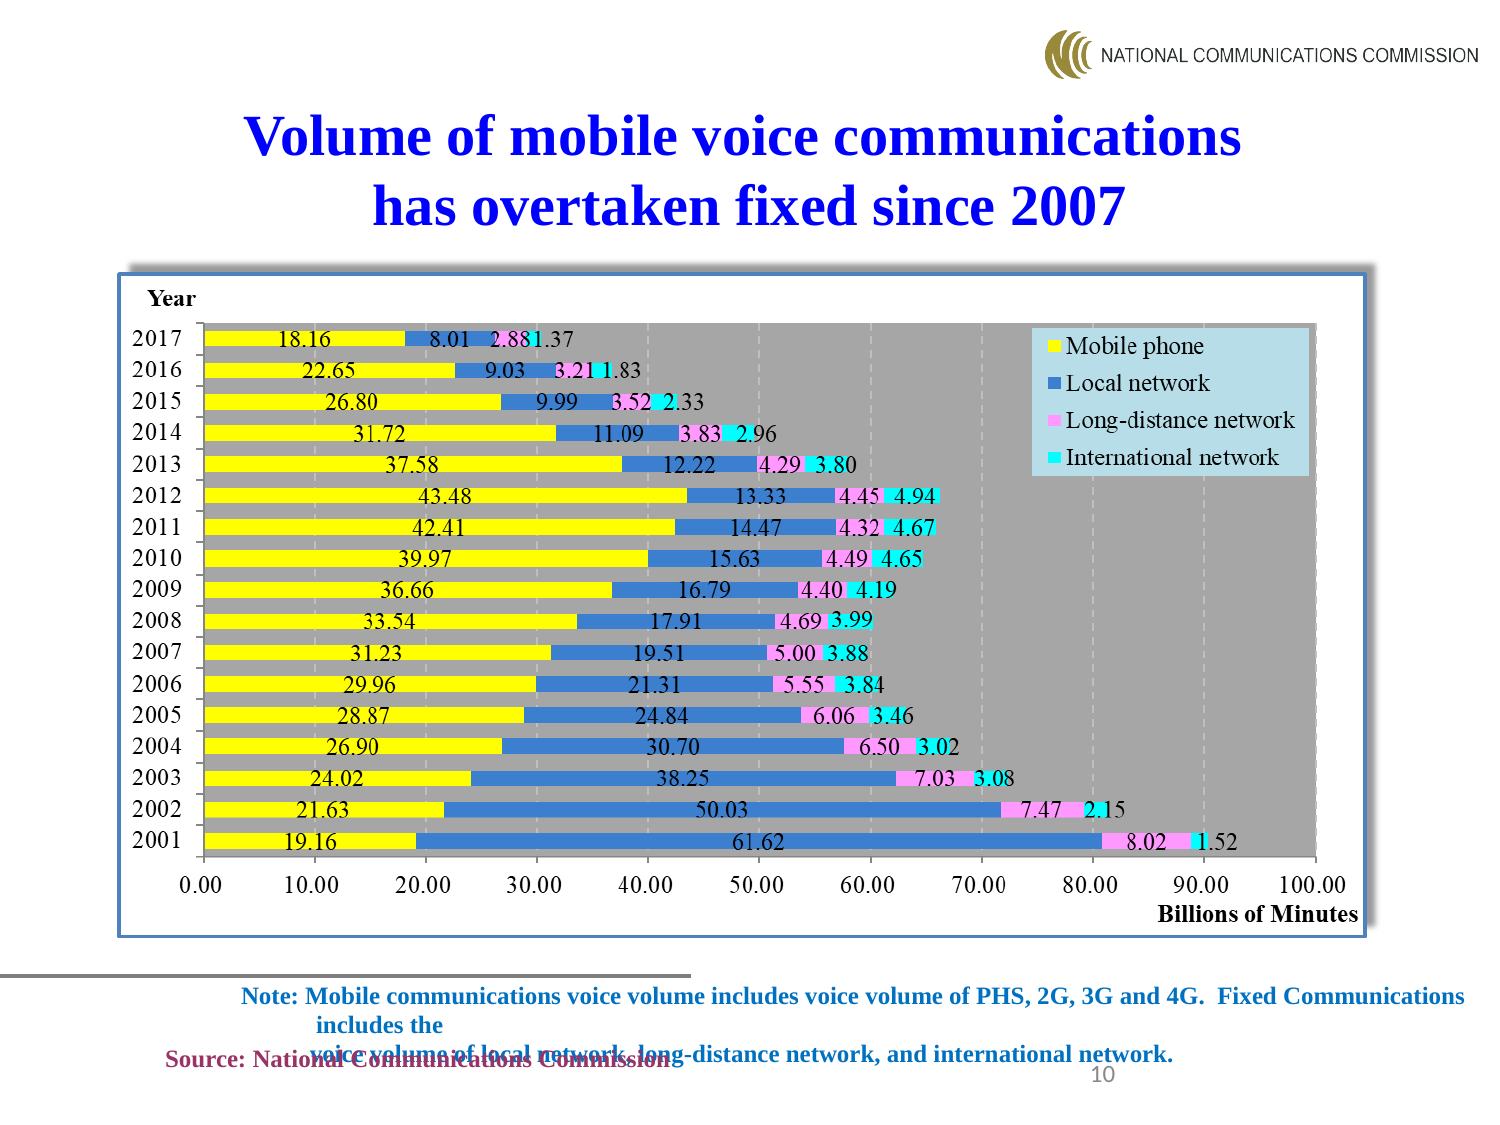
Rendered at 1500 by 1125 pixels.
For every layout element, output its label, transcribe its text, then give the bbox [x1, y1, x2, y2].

text_box Volume of mobile voice communications has overtaken fixed since 2007 [0, 90, 1500, 216]
text_box Source: National Communications Commission [0, 1035, 703, 1081]
text_box Note: Mobile communications voice volume includes voice volume of PHS, 2G, 3G and 4G. Fixed Communications includes the voice volume of local network, long-distance network, and international network. [1, 972, 1500, 1047]
picture [117, 255, 1383, 939]
picture [1045, 30, 1479, 79]
text_box 10 [1074, 1047, 1426, 1103]
